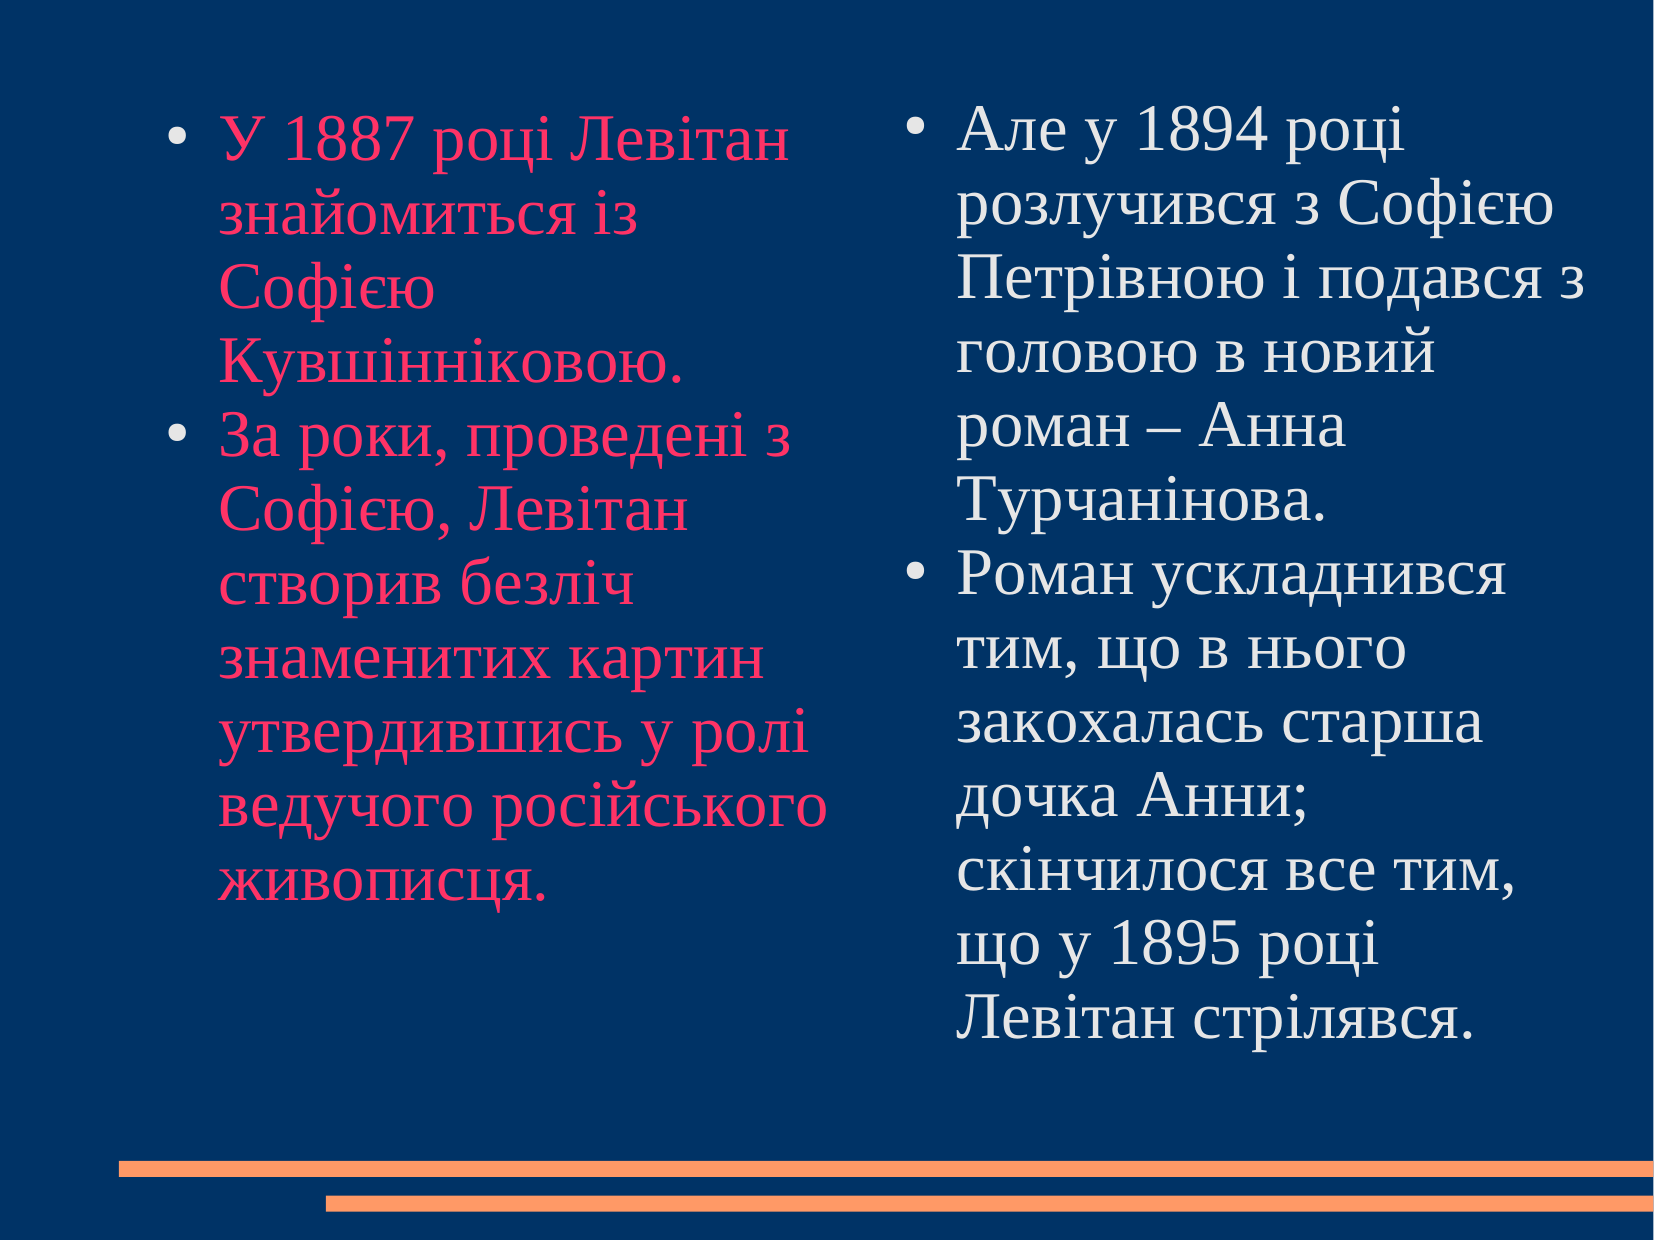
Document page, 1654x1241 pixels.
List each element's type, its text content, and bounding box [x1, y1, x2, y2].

list У 1887 році Левітан знайомиться із Софією Кувшінніковою. За роки, проведені з Софією, Левітан створив безліч знаменитих картин утвердившись у ролі ведучого російського живописця. [147, 100, 850, 916]
list Але у 1894 році розлучився з Софією Петрівною і подався з головою в новий роман – Анна Турчанінова. Роман ускладнився тим, що в нього закохалась старша дочка Анни; скінчилося все тим, що у 1895 році Левітан стрілявся. [885, 90, 1589, 1054]
